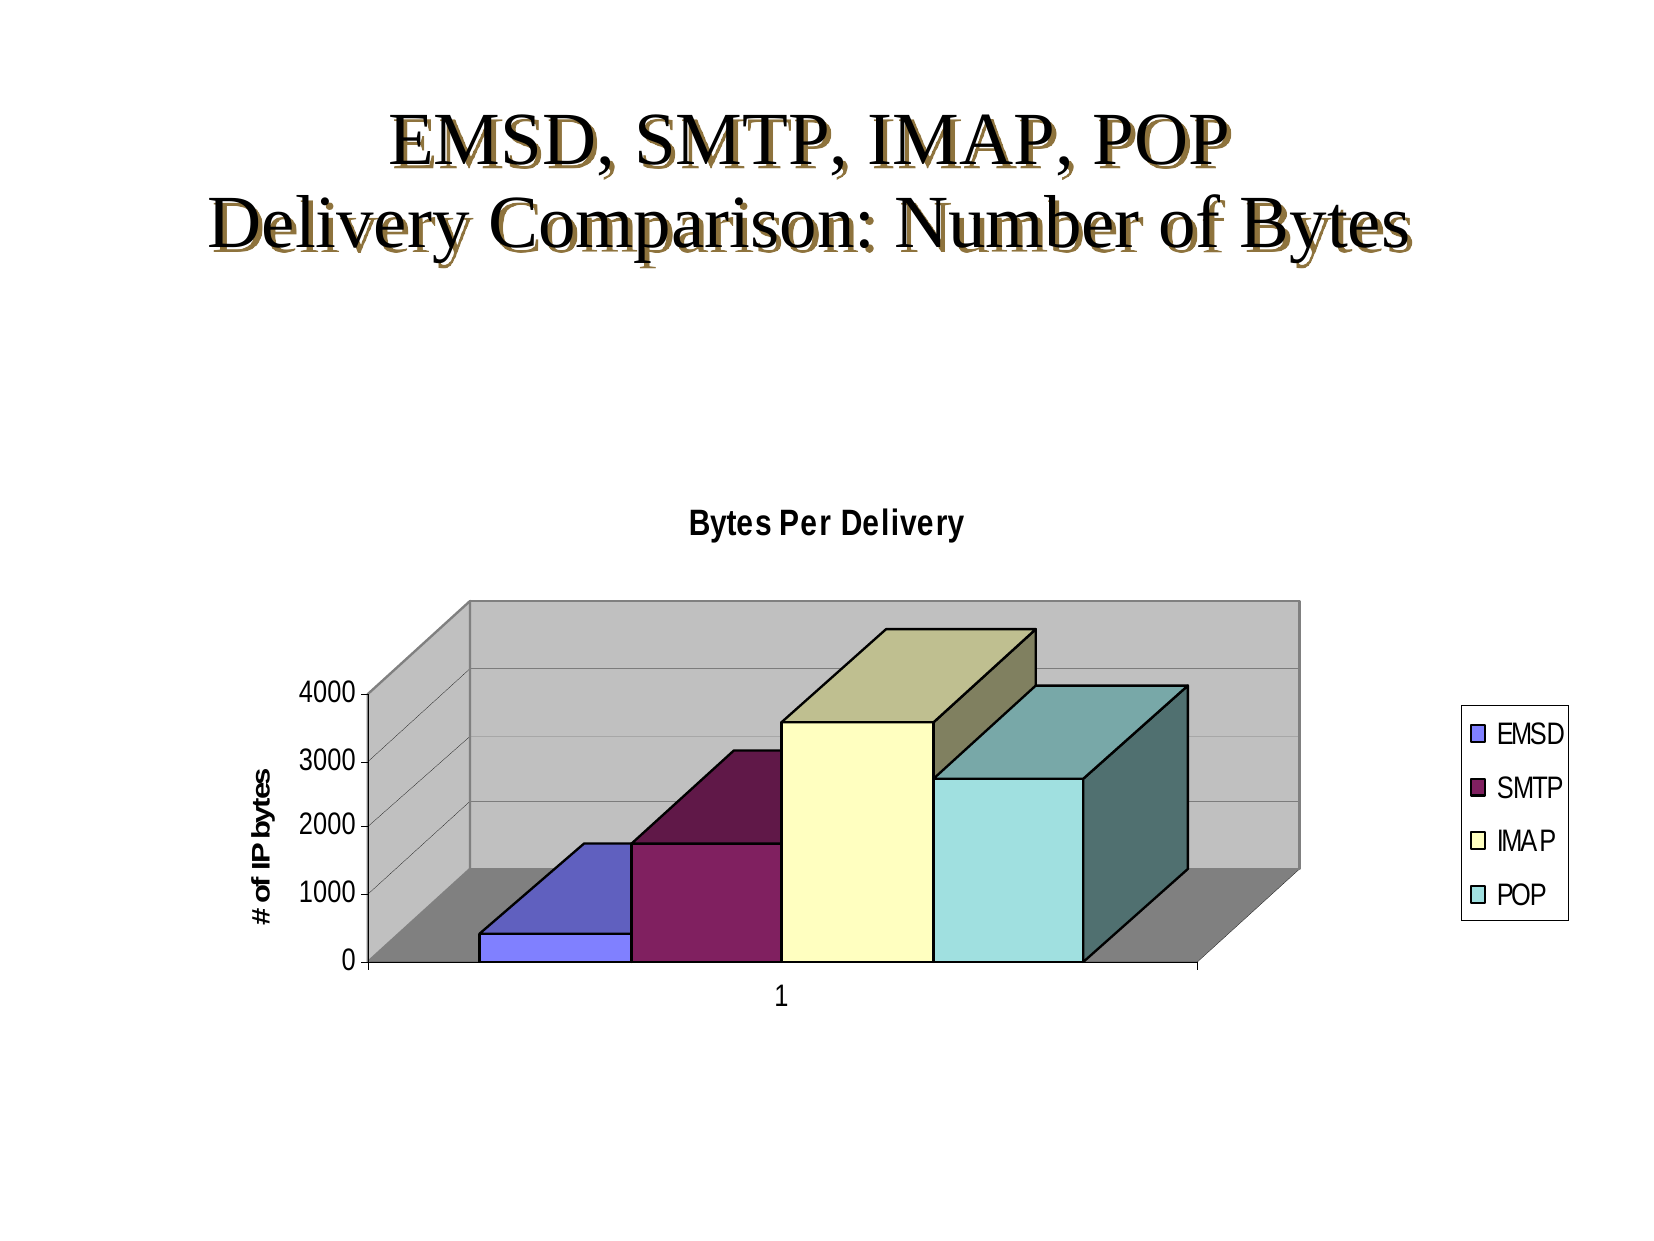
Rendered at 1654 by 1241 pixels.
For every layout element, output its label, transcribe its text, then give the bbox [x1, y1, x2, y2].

chart [61, 468, 1593, 1075]
title EMSD, SMTP, IMAP, POP Delivery Comparison: Number of Bytes [183, 71, 1436, 272]
